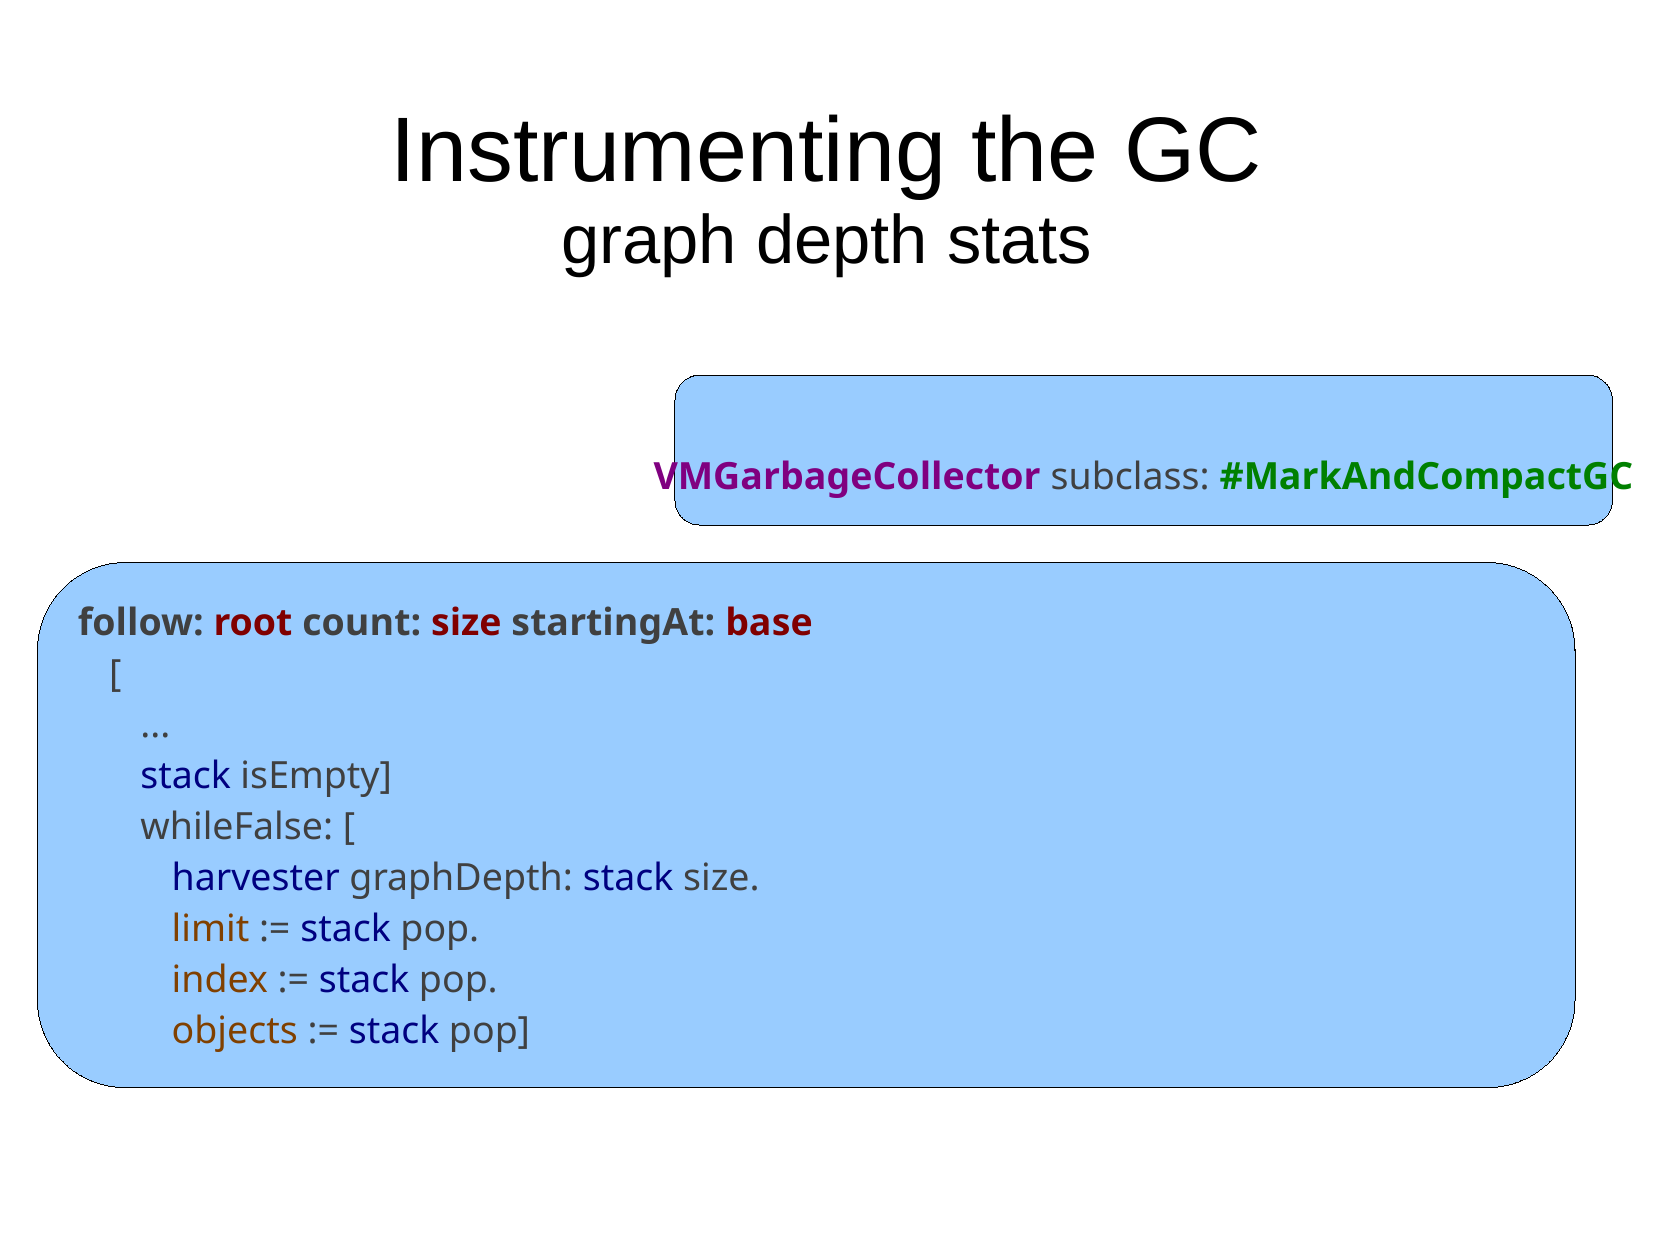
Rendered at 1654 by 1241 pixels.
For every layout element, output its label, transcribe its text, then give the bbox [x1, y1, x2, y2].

text_box VMGarbageCollector subclass: #MarkAndCompactGC [674, 375, 1613, 526]
text_box Instrumenting the GC graph depth stats [143, 91, 1511, 286]
text_box follow: root count: size startingAt: base [ ... stack isEmpty] whileFalse: [ harvester graphDepth: stack size. limit := stack pop. index := stack pop. objects := stack pop] [37, 562, 1576, 1088]
